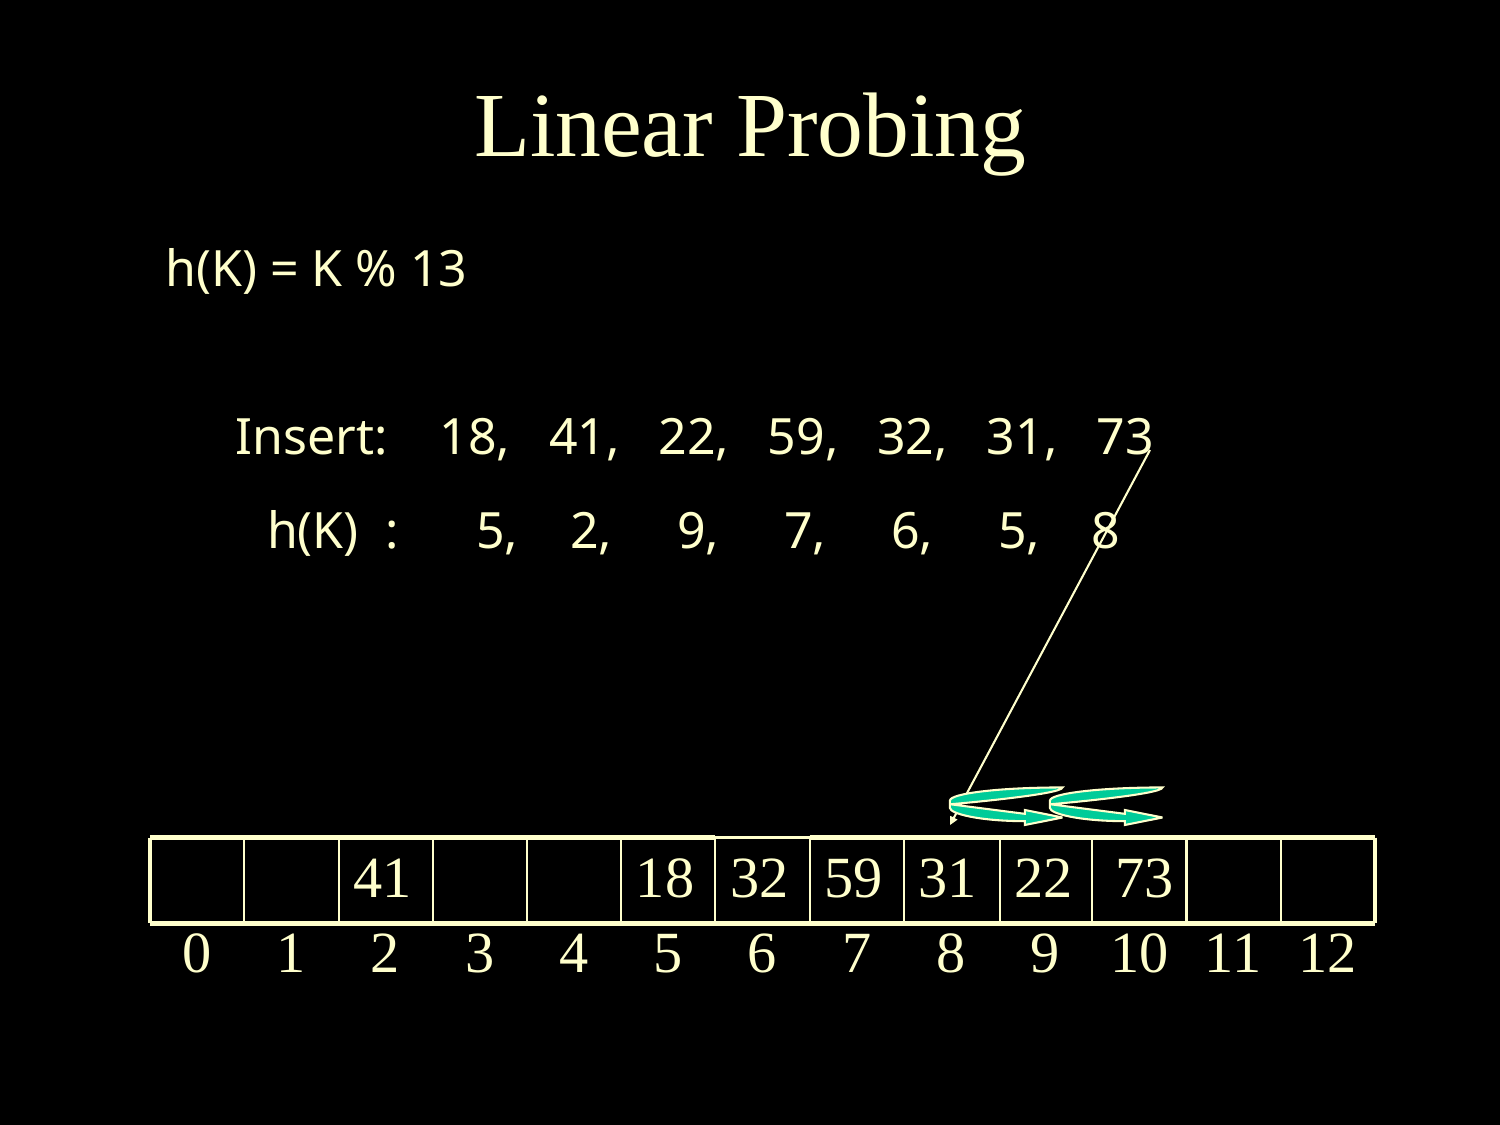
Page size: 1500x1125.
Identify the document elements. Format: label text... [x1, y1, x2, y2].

text_box h(K) = K % 13 [150, 224, 483, 309]
text_box 7 [810, 912, 904, 998]
text_box [1049, 796, 1094, 815]
text_box [1072, 817, 1130, 826]
text_box 12 [1281, 912, 1375, 998]
text_box 5 [622, 912, 716, 998]
text_box 11 [1187, 912, 1281, 998]
text_box 2 [339, 912, 433, 998]
text_box [1151, 815, 1163, 820]
text_box 31 [905, 840, 999, 912]
text_box [1095, 794, 1140, 800]
title Linear Probing [22, 62, 1480, 188]
text_box 10 [1093, 912, 1187, 998]
text_box [1065, 787, 1163, 794]
text_box [950, 809, 962, 815]
text_box 41 [340, 840, 432, 912]
text_box [995, 794, 1040, 800]
text_box h(K) : 5, 2, 9, 7, 6, 5, 8 [252, 487, 1128, 572]
text_box [949, 796, 994, 808]
text_box 9 [998, 912, 1093, 998]
text_box 18 [622, 840, 714, 912]
text_box [965, 787, 1063, 794]
text_box 0 [150, 912, 245, 998]
text_box 1 [245, 912, 339, 998]
text_box 32 [716, 839, 809, 912]
text_box h(K) : 5, 2, 9, 7, 6, 5, 8 [1087, 487, 1136, 572]
text_box [1065, 806, 1130, 814]
text_box 3 [433, 912, 527, 998]
text_box [972, 817, 1030, 826]
text_box 8 [904, 912, 998, 998]
text_box 6 [716, 912, 810, 998]
text_box Insert: 18, 41, 22, 59, 32, 31, 73 [220, 392, 1169, 477]
text_box 4 [527, 912, 622, 998]
text_box 22 [1001, 840, 1091, 912]
text_box [965, 806, 1003, 811]
text_box 59 [811, 840, 903, 912]
text_box [1051, 815, 1063, 820]
text_box 73 [1100, 837, 1189, 918]
text_box [1004, 810, 1030, 814]
